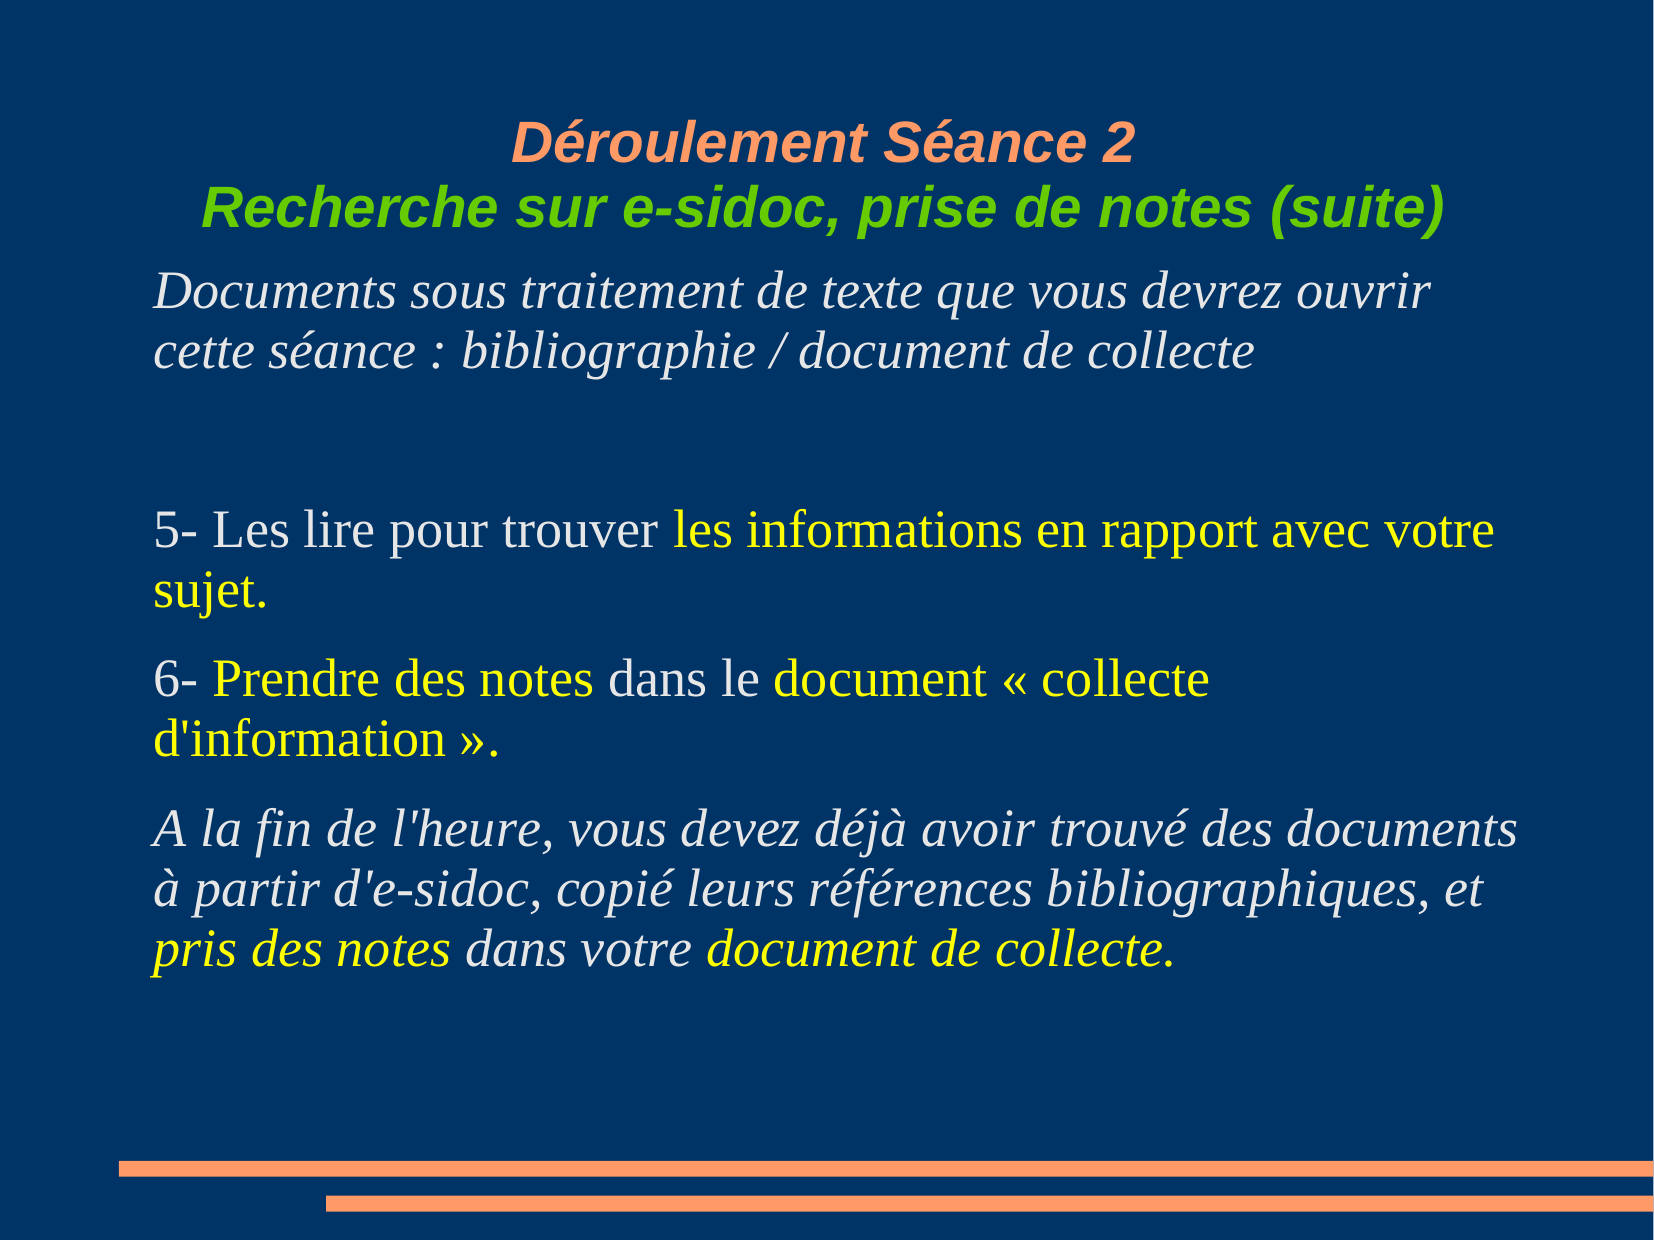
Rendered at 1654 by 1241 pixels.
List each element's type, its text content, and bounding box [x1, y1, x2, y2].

title Déroulement Séance 2 Recherche sur e-sidoc, prise de notes (suite) [118, 70, 1531, 259]
list Documents sous traitement de texte que vous devrez ouvrir cette séance : bibliographie / document de collecte 5- Les lire pour trouver les informations en rapport avec votre sujet. 6- Prendre des notes dans le document « collecte d'information ». A la fin de l'heure, vous devez déjà avoir trouvé des documents à partir d'e-sidoc, copié leurs références bibliographiques, et pris des notes dans votre document de collecte. [82, 259, 1548, 1106]
